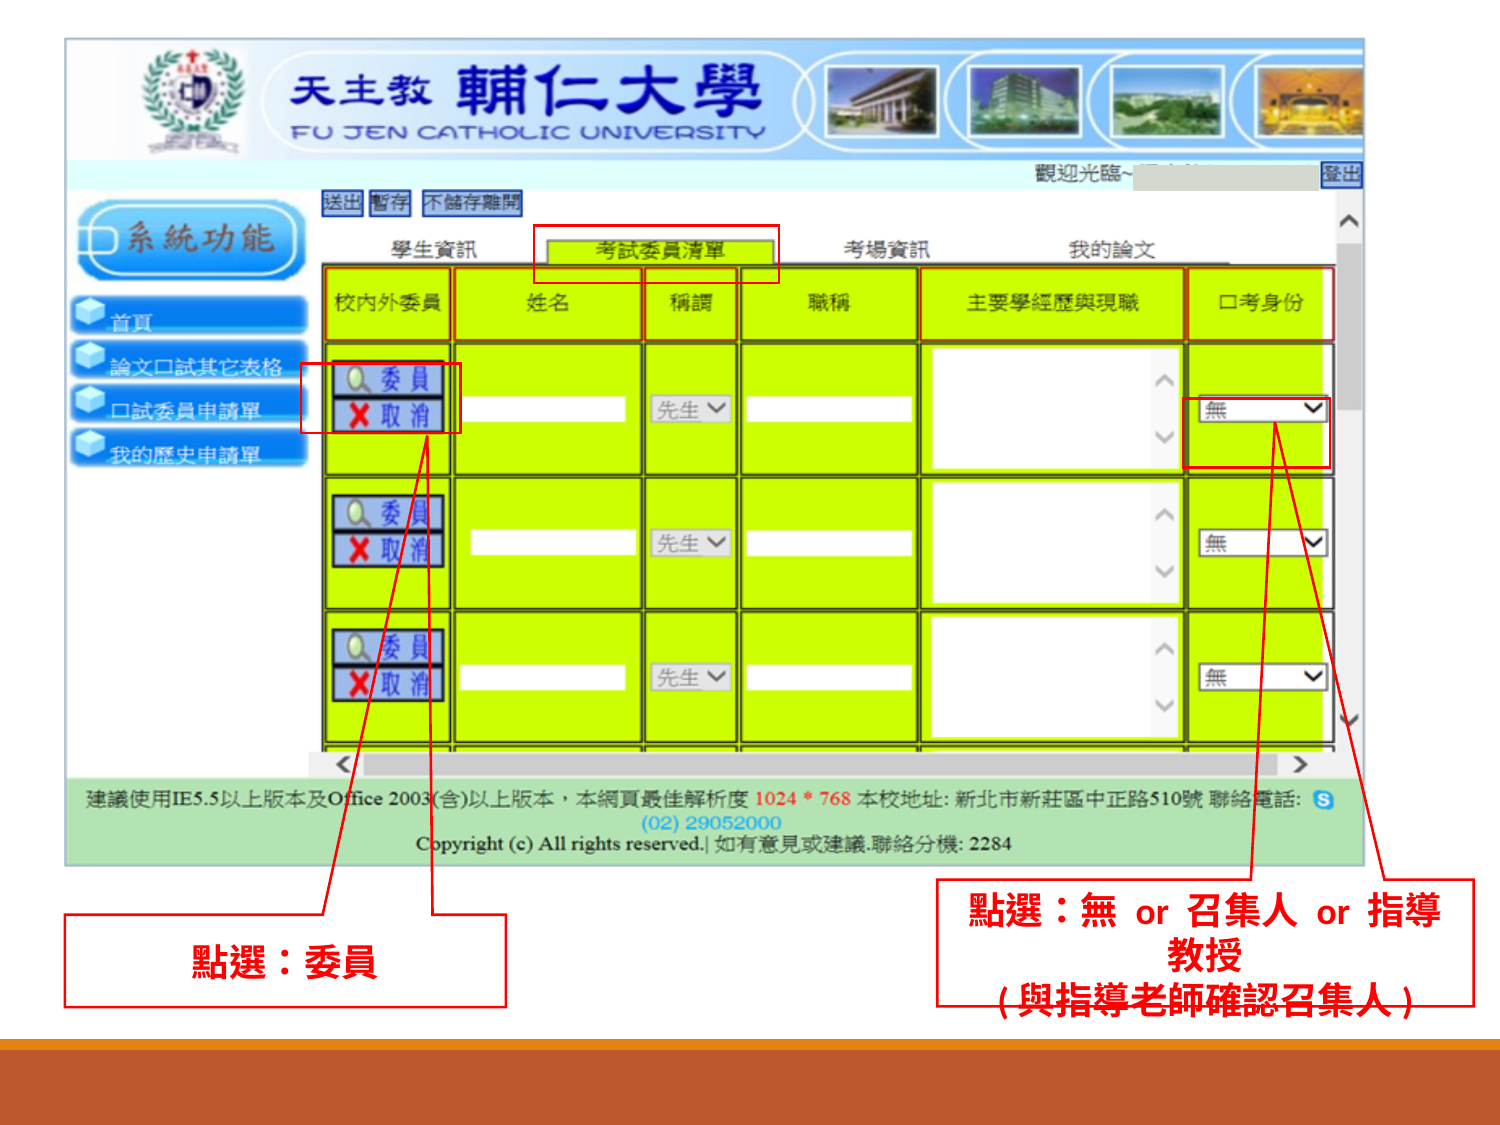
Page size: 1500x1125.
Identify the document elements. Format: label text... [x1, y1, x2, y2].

text_box [301, 364, 460, 433]
text_box [1134, 167, 1318, 190]
text_box 點選：無 or 召集人 or 指導教授 (與指導老師確認召集人) [937, 468, 1474, 1007]
text_box [534, 225, 779, 283]
text_box 點選：委員 [64, 435, 506, 1008]
text_box [1183, 398, 1330, 468]
picture [64, 19, 1381, 880]
